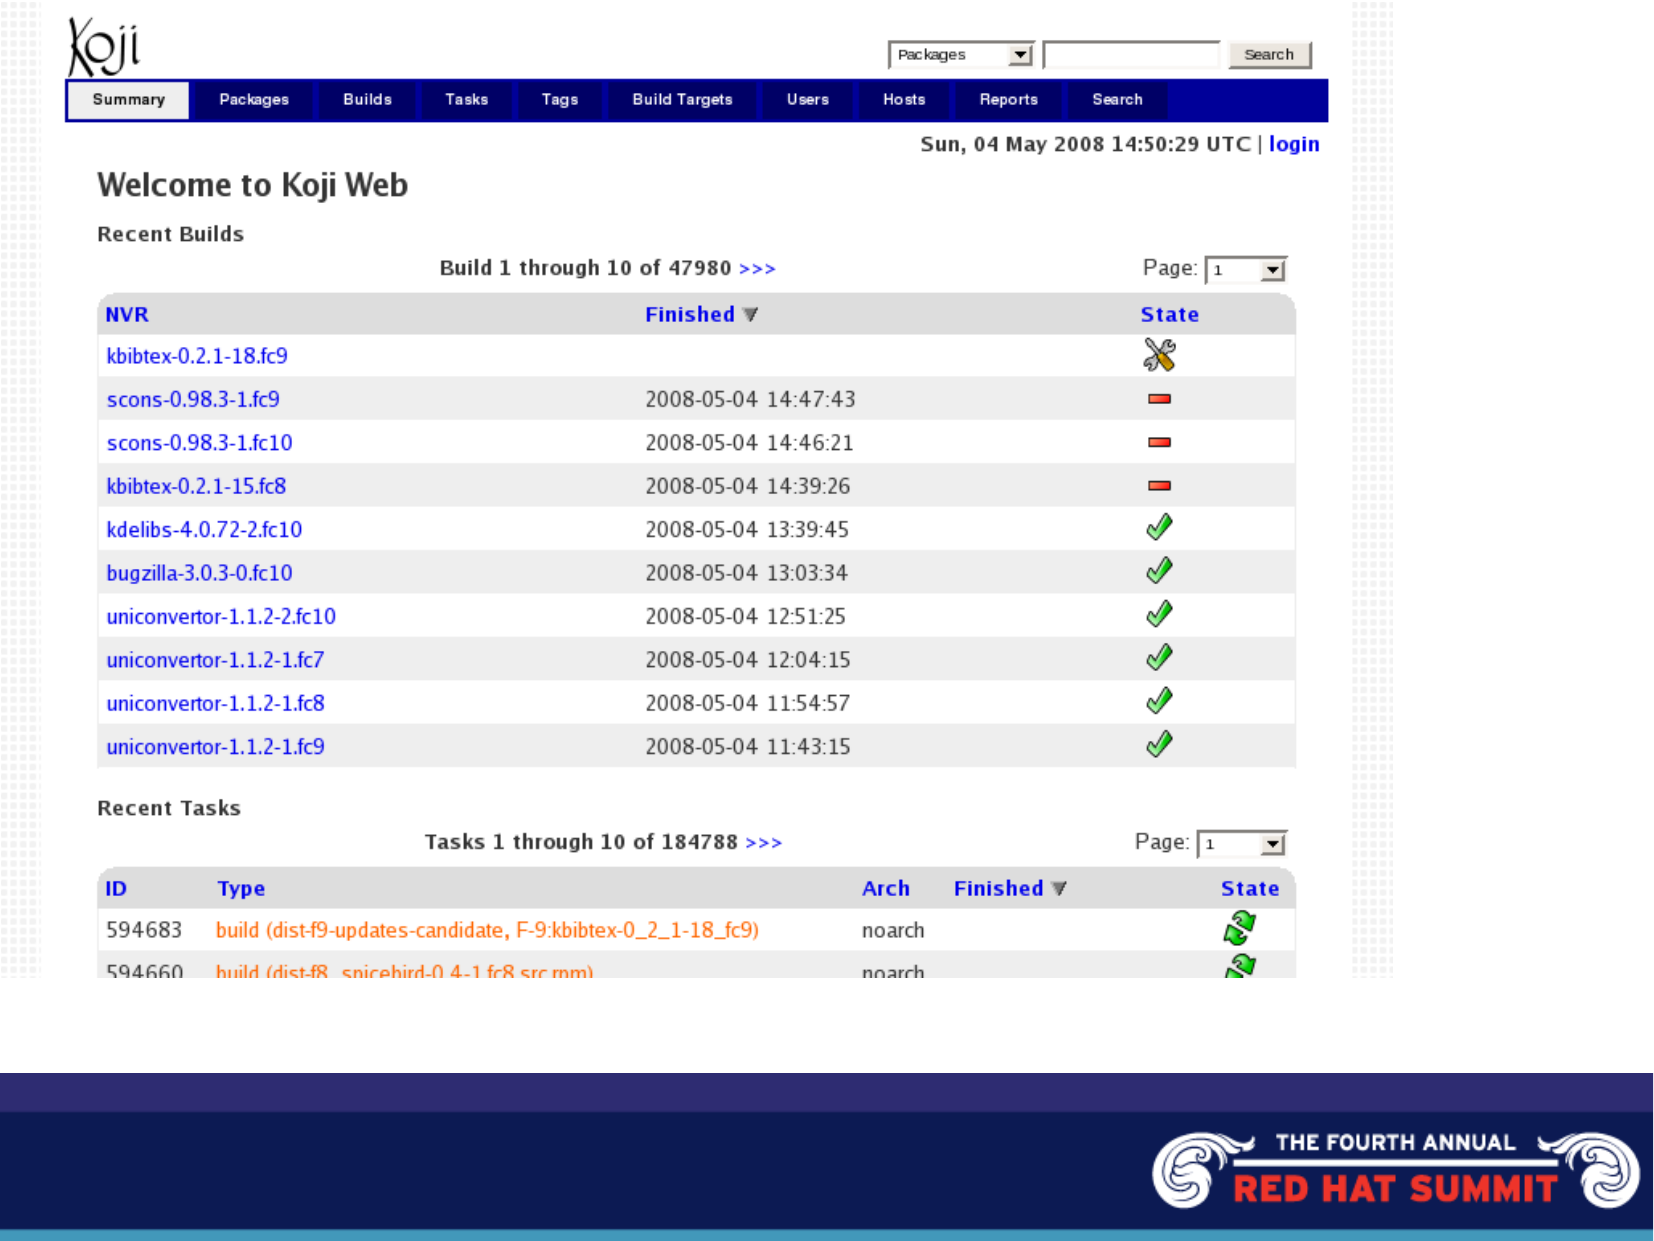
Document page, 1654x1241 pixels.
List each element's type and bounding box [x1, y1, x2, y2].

picture [0, 1073, 1654, 1241]
picture [1, 2, 1393, 978]
